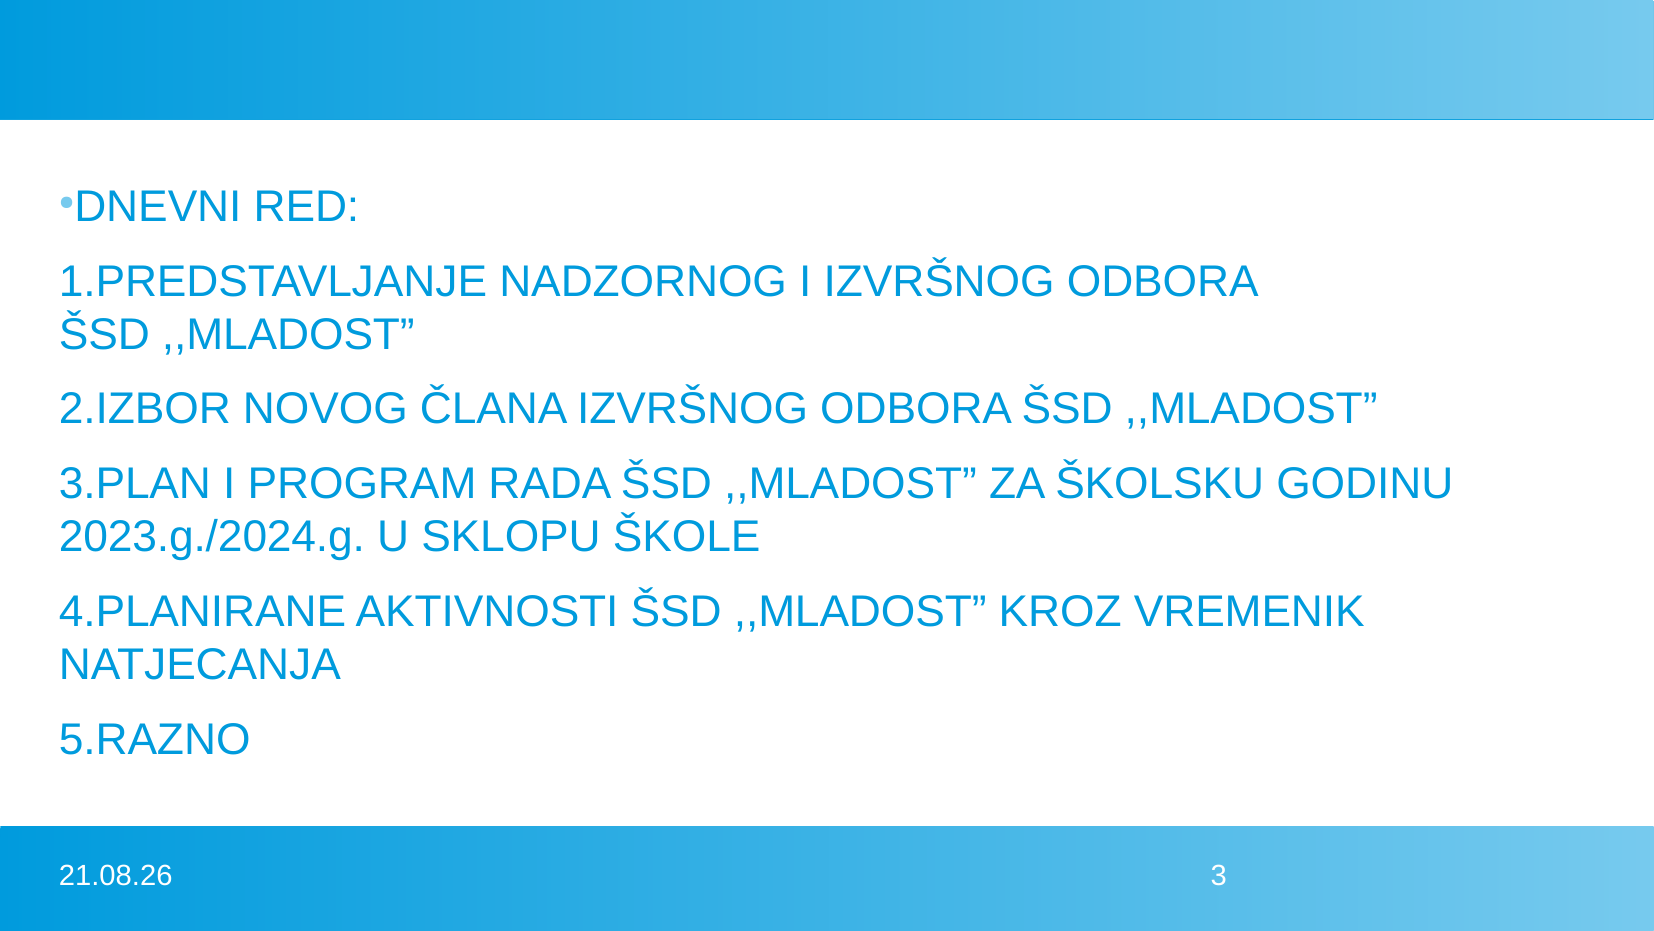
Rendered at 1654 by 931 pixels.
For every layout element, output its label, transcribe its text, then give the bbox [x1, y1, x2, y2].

text_box 9.10.2023. [59, 856, 443, 916]
text_box [1210, 856, 1595, 916]
list DNEVNI RED: 1.PREDSTAVLJANJE NADZORNOG I IZVRŠNOG ODBORA ŠSD ,,MLADOST” 2.IZBOR NOVOG ČLANA IZVRŠNOG ODBORA ŠSD ,,MLADOST” 3.PLAN I PROGRAM RADA ŠSD ,,MLADOST” ZA ŠKOLSKU GODINU 2023.g./2024.g. U SKLOPU ŠKOLE 4.PLANIRANE AKTIVNOSTI ŠSD ,,MLADOST” KROZ VREMENIK NATJECANJA 5.RAZNO [59, 177, 1595, 768]
